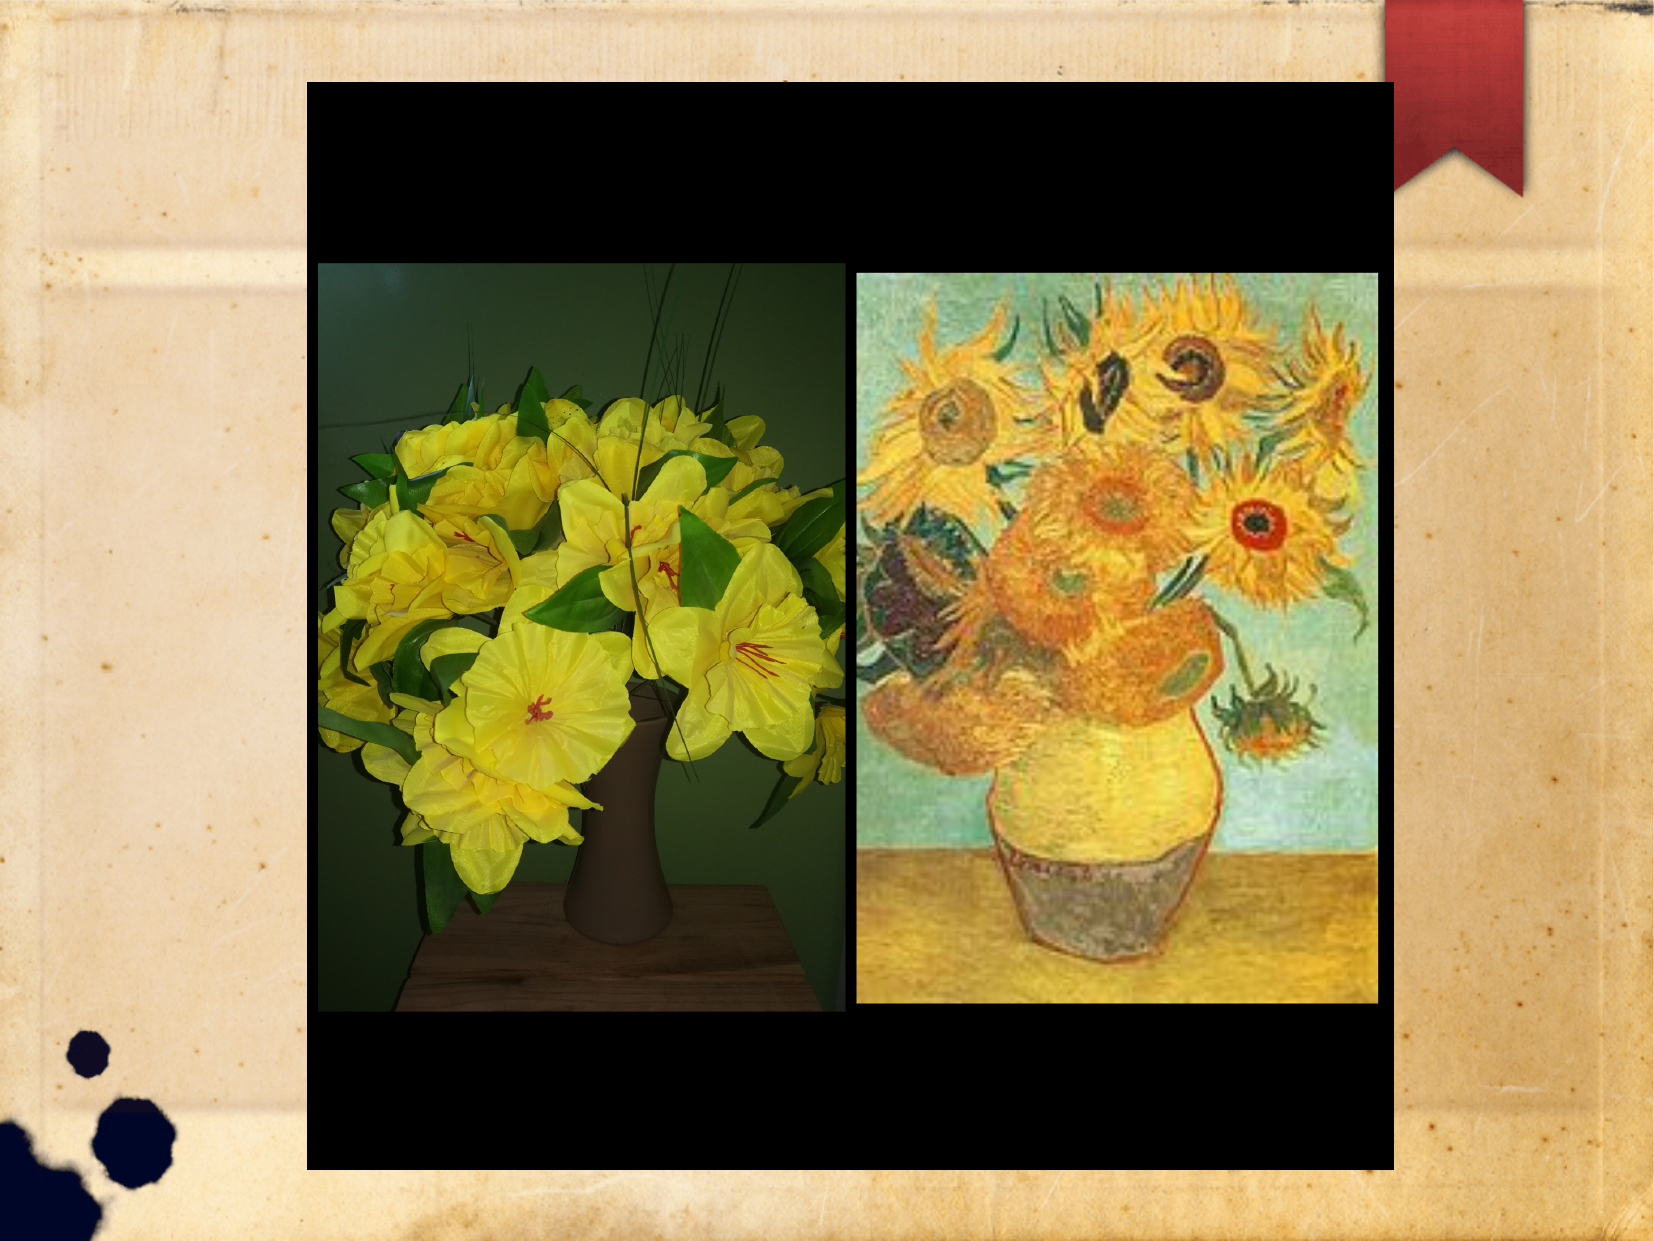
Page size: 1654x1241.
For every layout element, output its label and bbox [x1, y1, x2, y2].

picture [307, 82, 1394, 1170]
